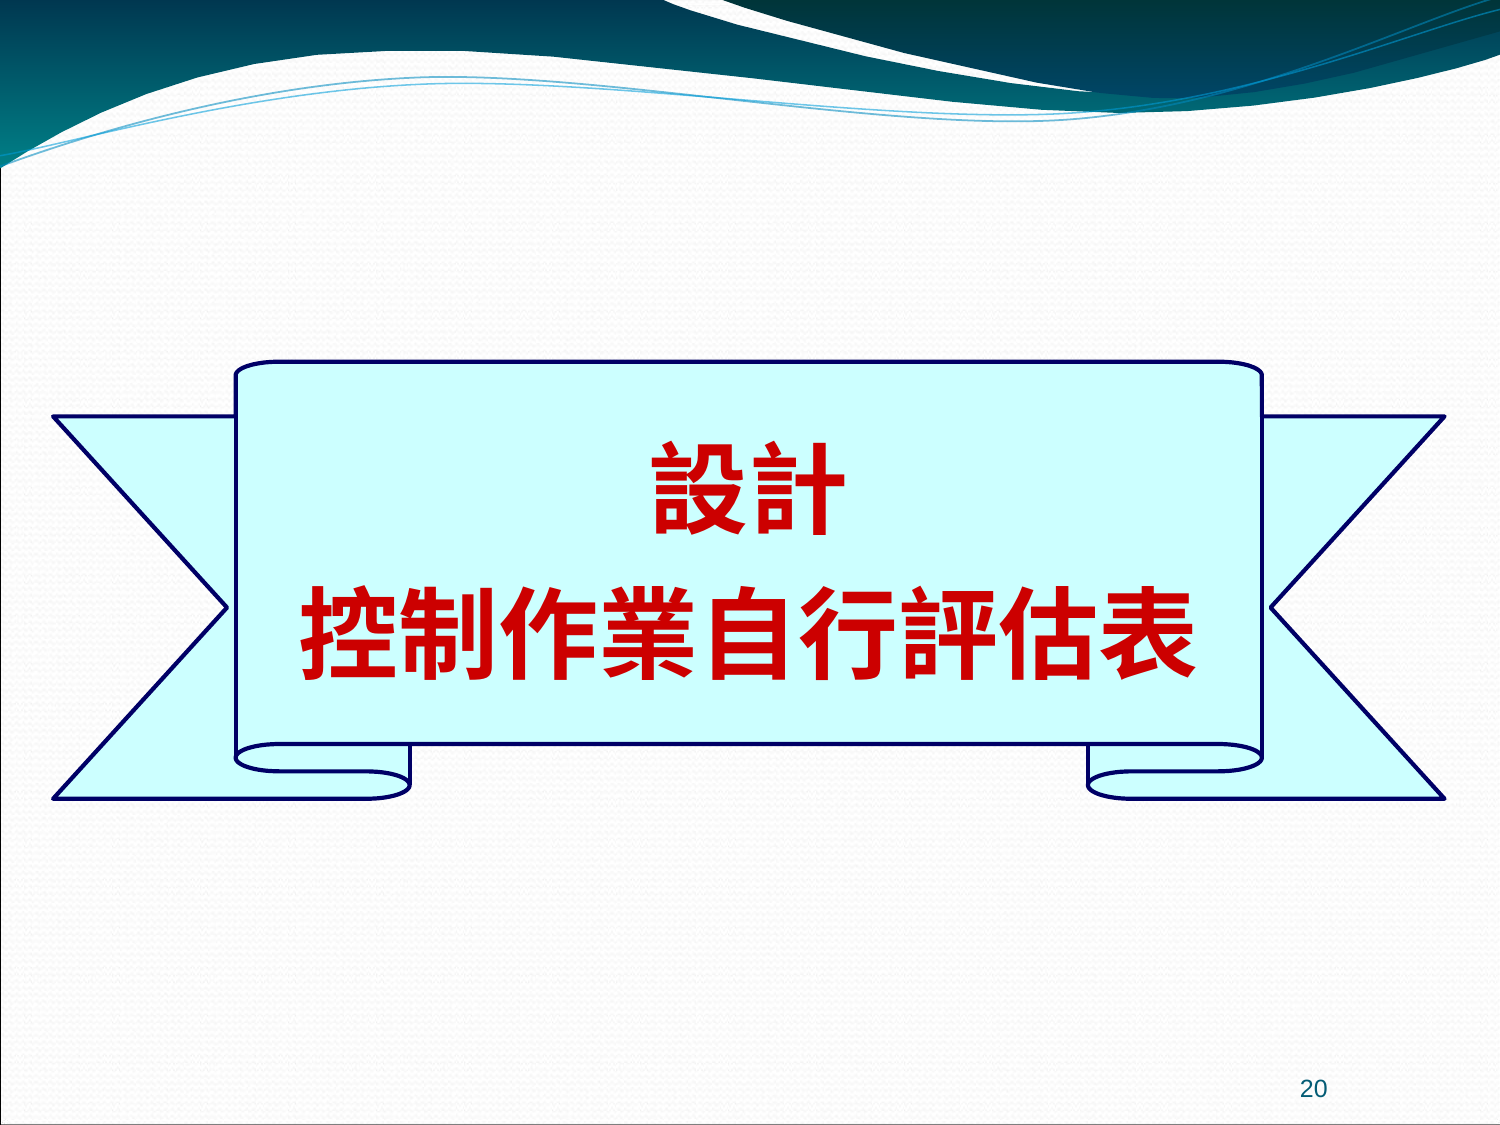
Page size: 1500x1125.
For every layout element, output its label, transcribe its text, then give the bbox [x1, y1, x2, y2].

text_box 設計 控制作業自行評估表 [53, 361, 1445, 799]
text_box [1299, 1042, 1426, 1103]
